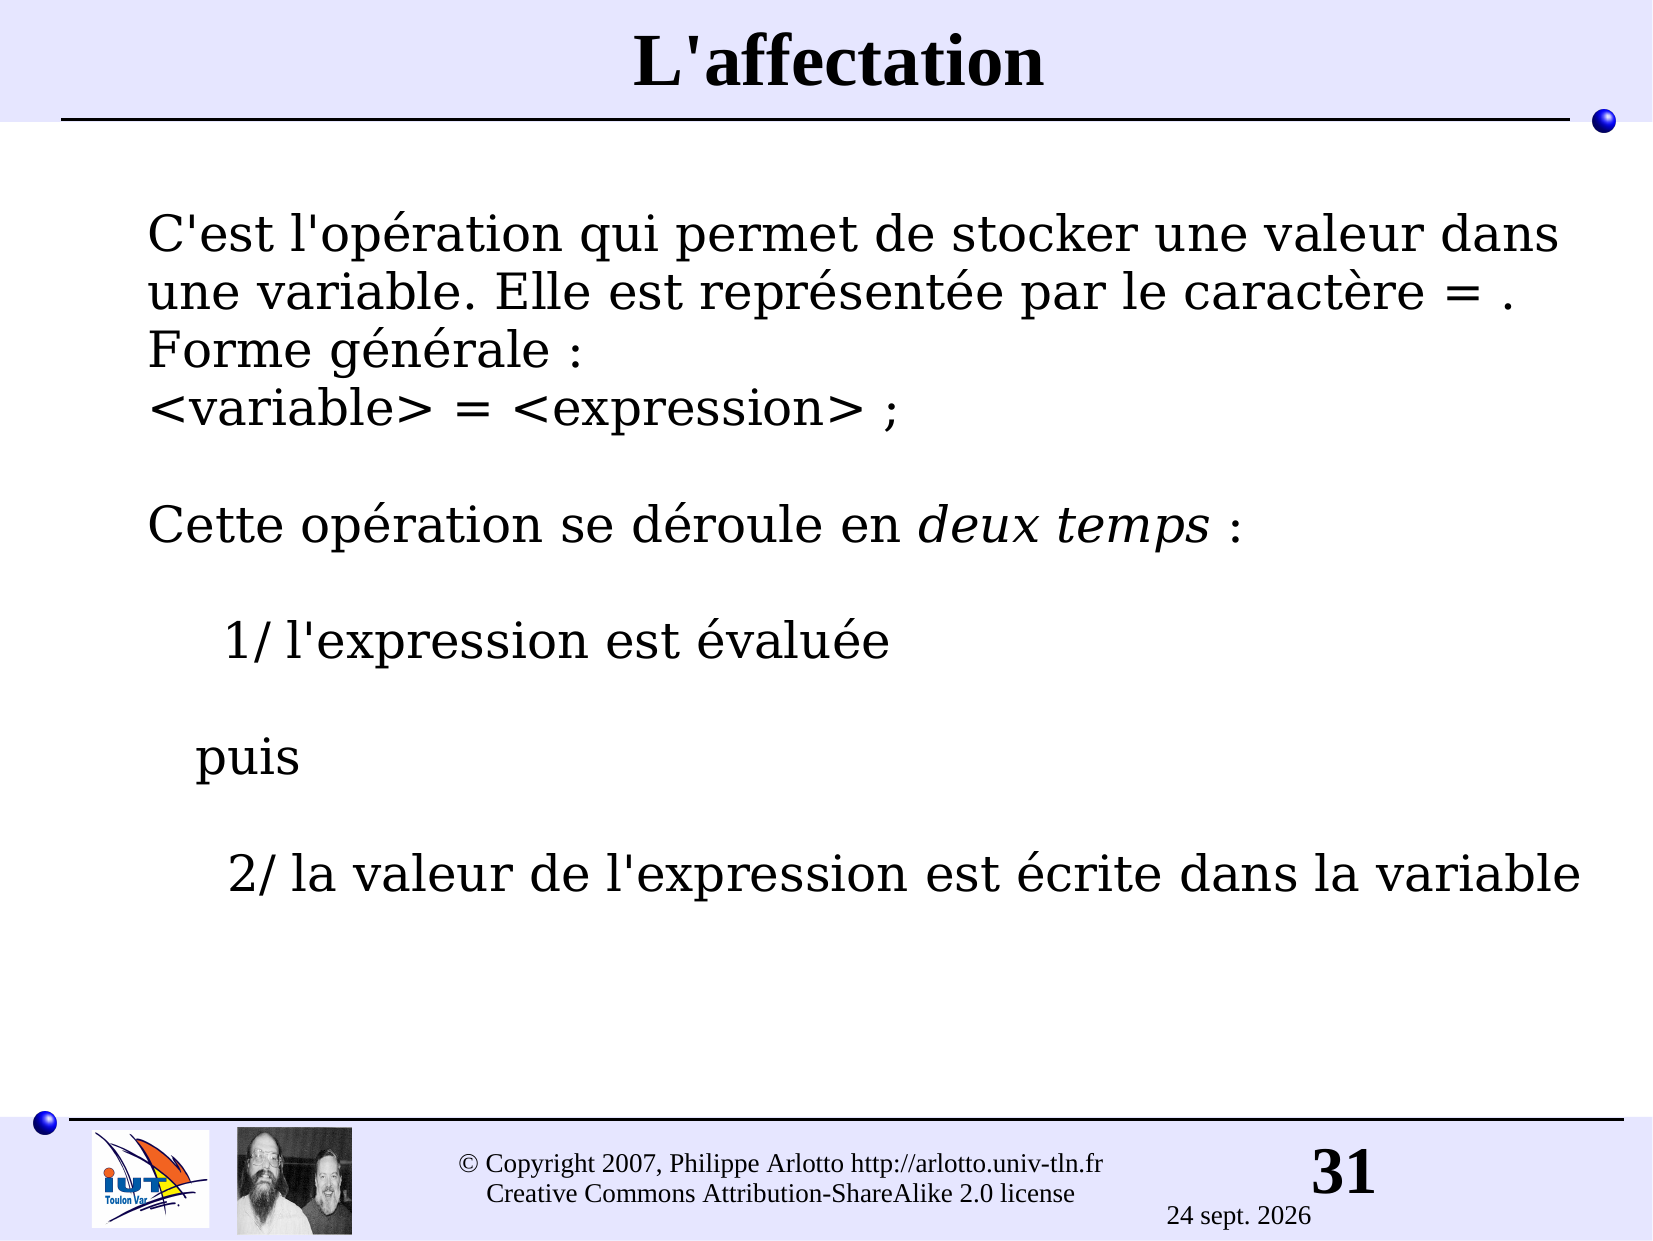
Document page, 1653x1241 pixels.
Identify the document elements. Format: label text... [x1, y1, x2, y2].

text_box C'est l'opération qui permet de stocker une valeur dans une variable. Elle est représentée par le caractère = . Forme générale : <variable> = <expression> ; Cette opération se déroule en deux temps : 1/ l'expression est évaluée puis 2/ la valeur de l'expression est écrite dans la variable [147, 204, 1583, 1020]
title L'affectation [95, 11, 1585, 110]
text_box [354, 590, 371, 649]
picture [237, 1127, 352, 1235]
